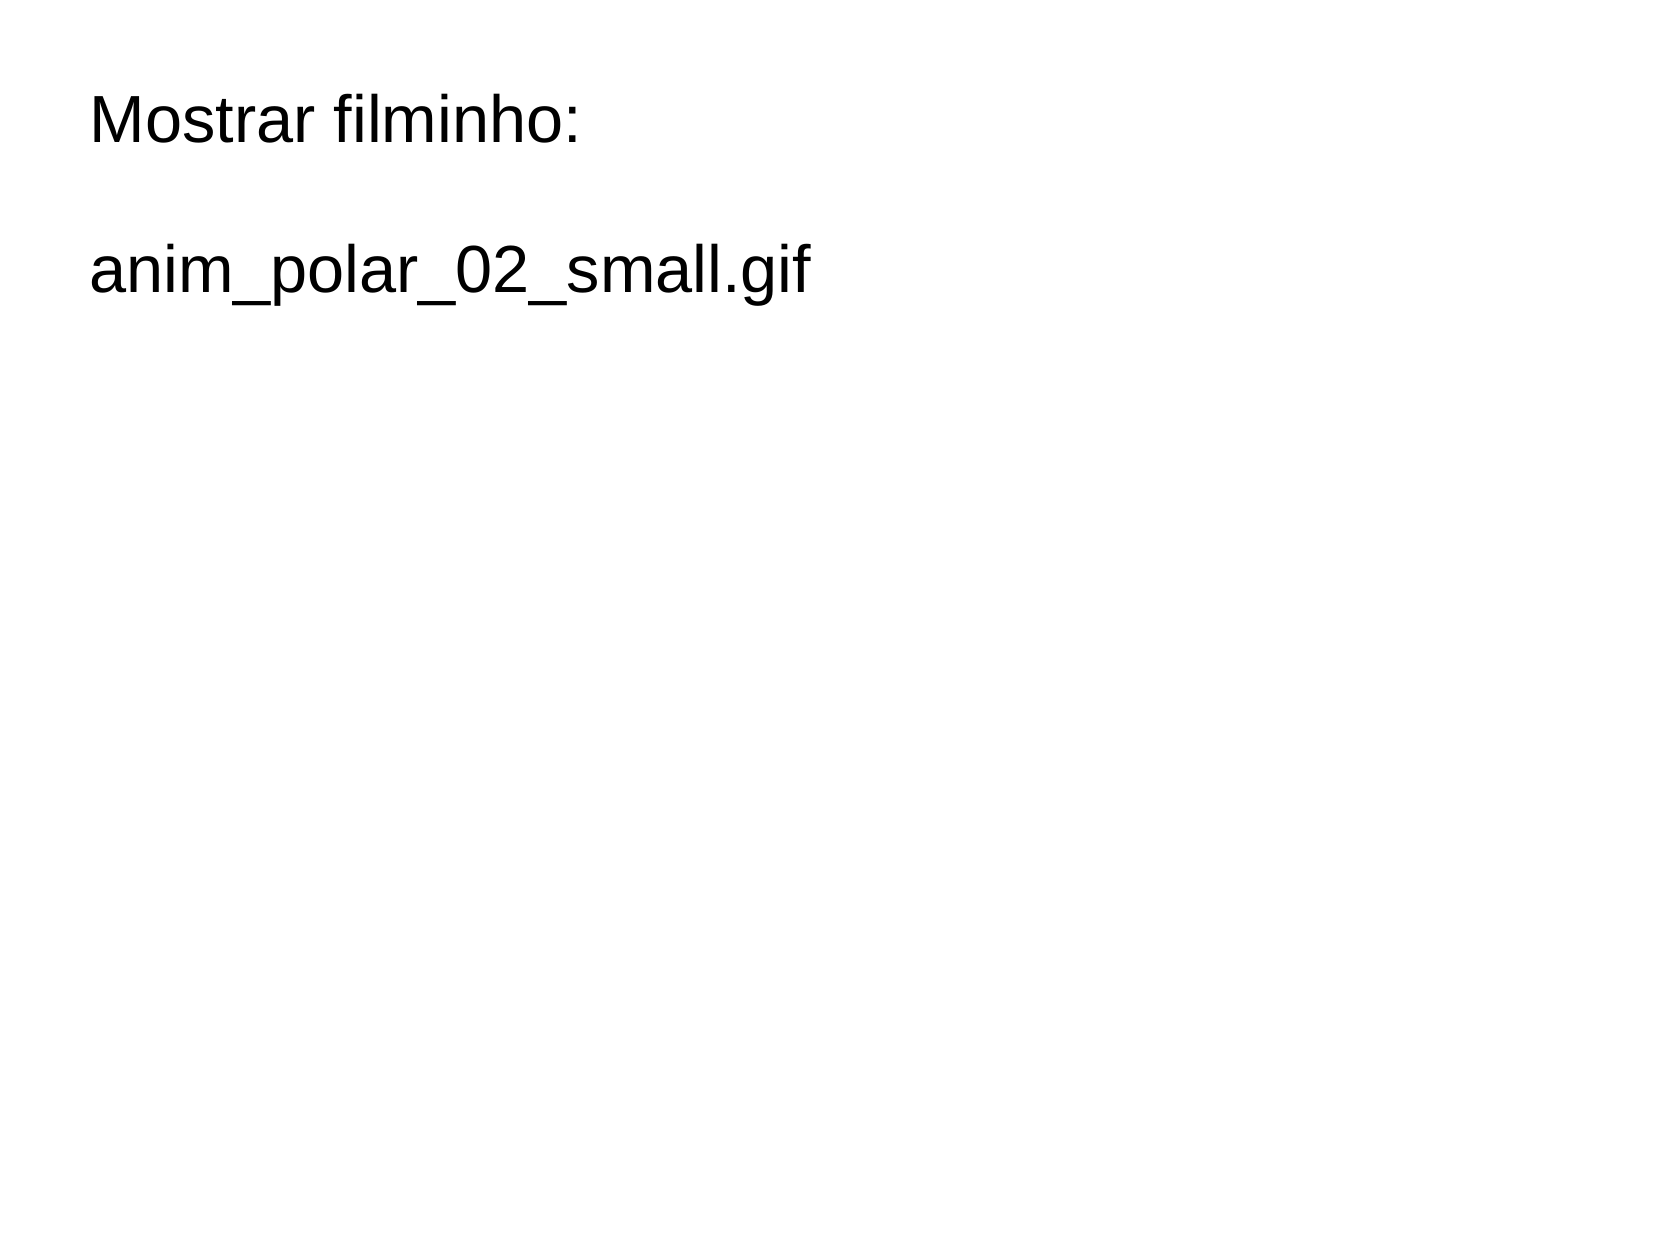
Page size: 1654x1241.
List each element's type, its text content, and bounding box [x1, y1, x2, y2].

text_box Mostrar filminho: anim_polar_02_small.gif [75, 75, 830, 464]
